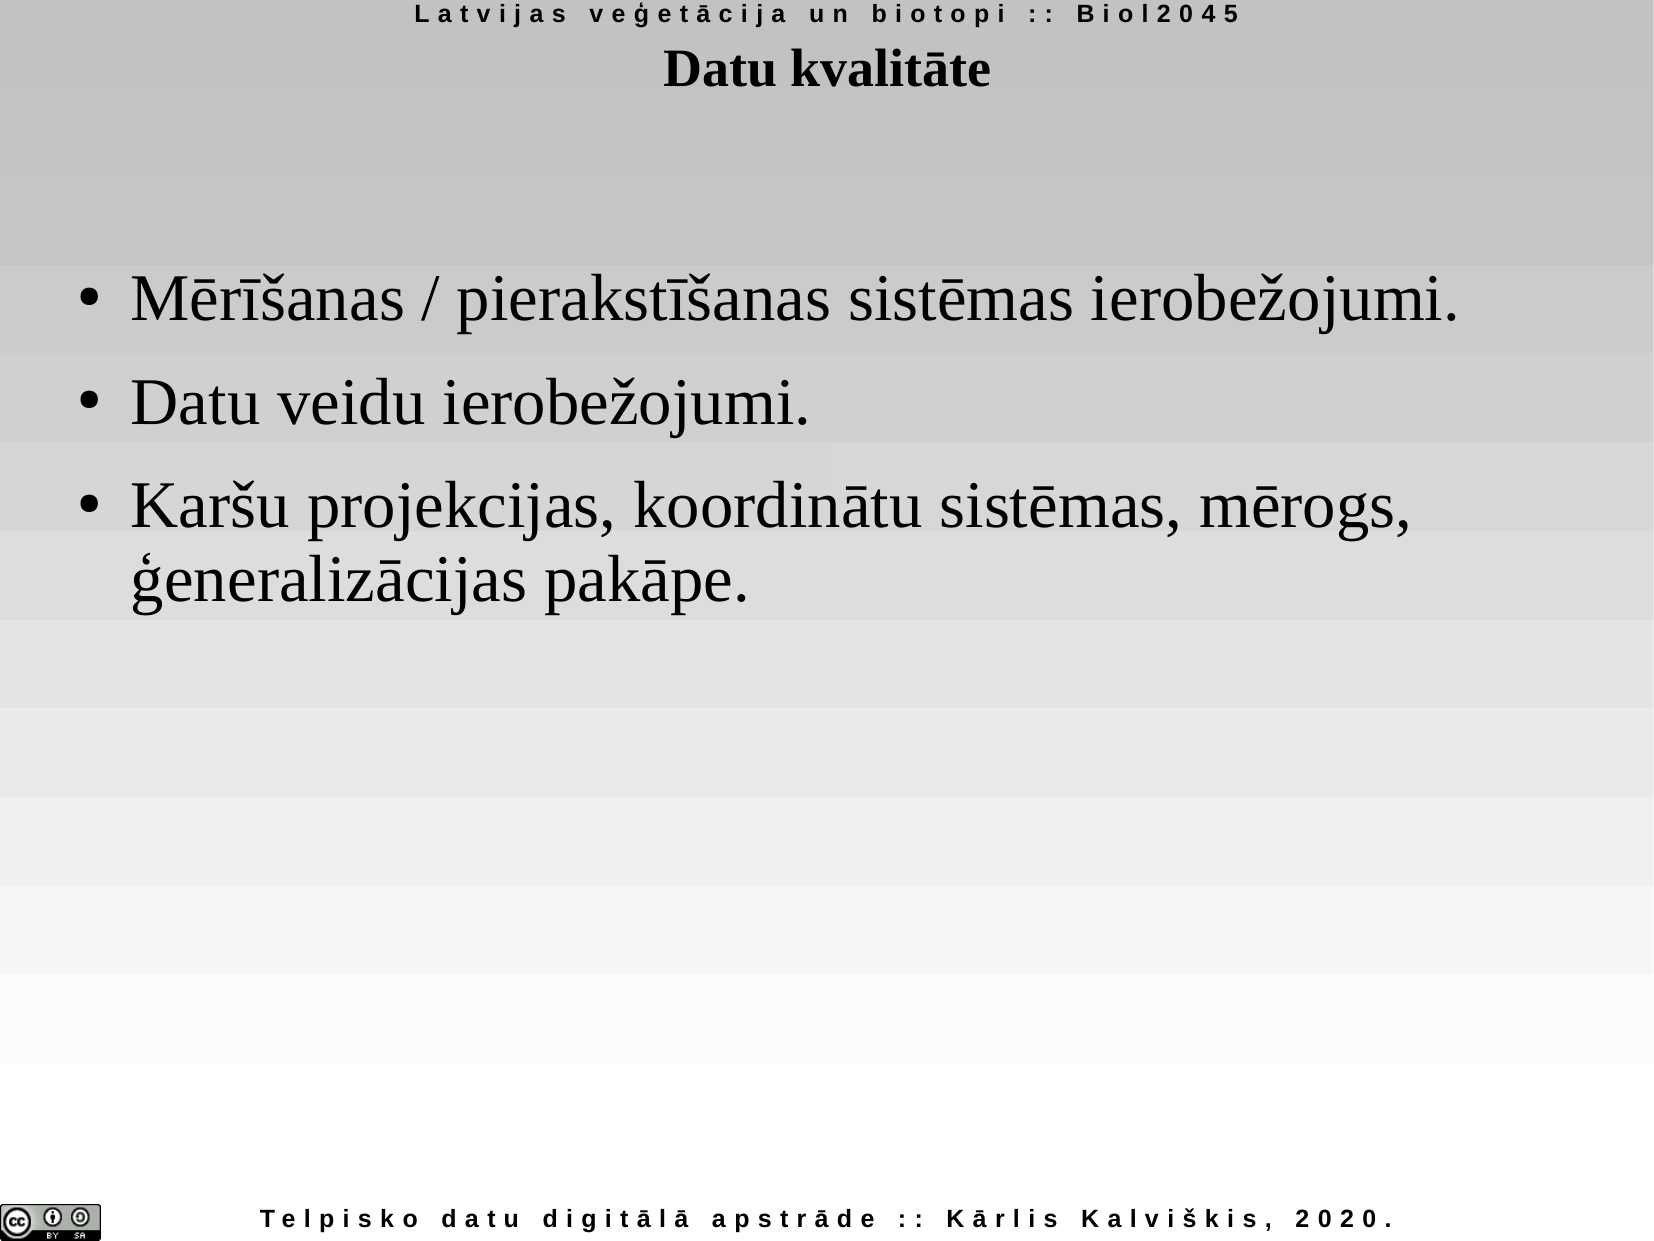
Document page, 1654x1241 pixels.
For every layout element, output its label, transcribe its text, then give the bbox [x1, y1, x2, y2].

title Datu kvalitāte [59, 37, 1596, 246]
list Mērīšanas / pierakstīšanas sistēmas ierobežojumi. Datu veidu ierobežojumi. Karšu projekcijas, koordinātu sistēmas, mērogs, ģeneralizācijas pakāpe. [59, 261, 1596, 1175]
picture [0, 0, 1654, 1241]
